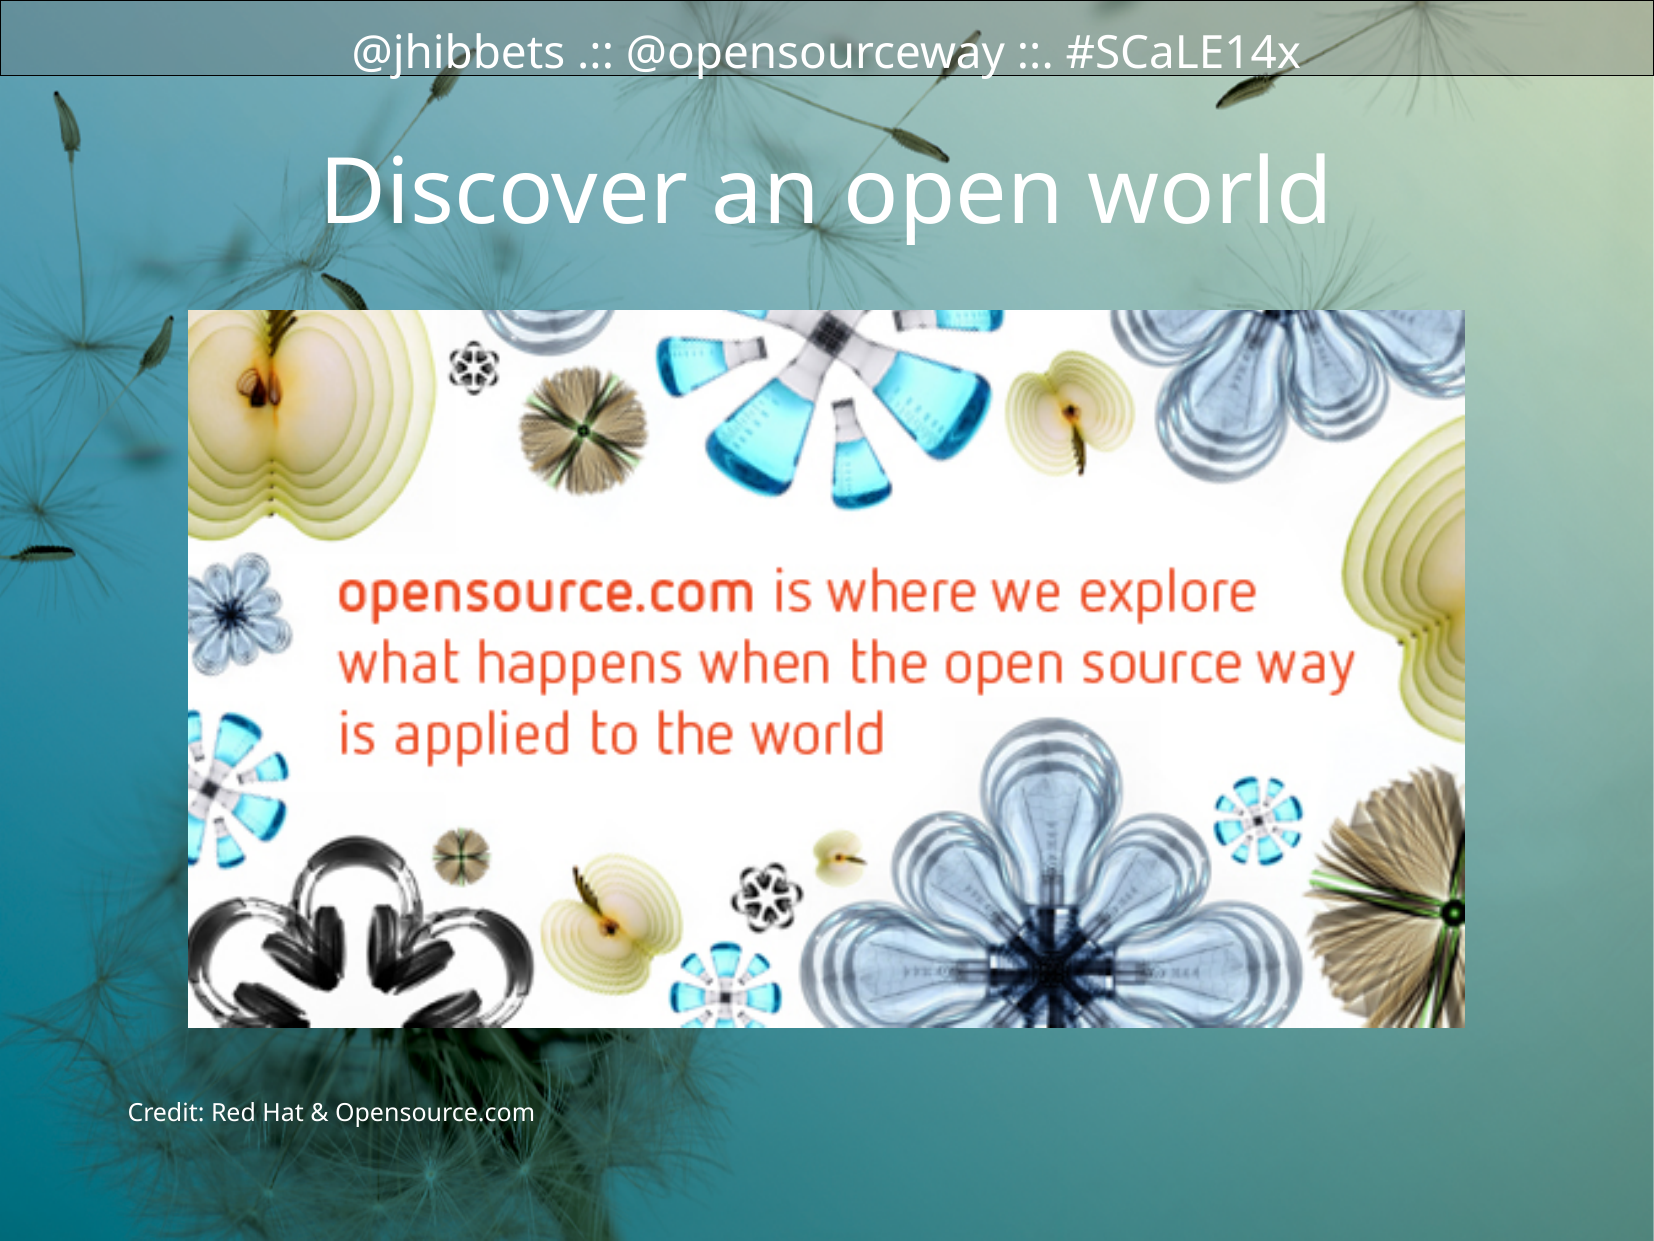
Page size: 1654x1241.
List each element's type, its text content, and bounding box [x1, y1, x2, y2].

text_box Credit: Red Hat & Opensource.com [112, 1087, 560, 1128]
picture [0, 76, 1654, 1241]
title Discover an open world [82, 84, 1571, 292]
